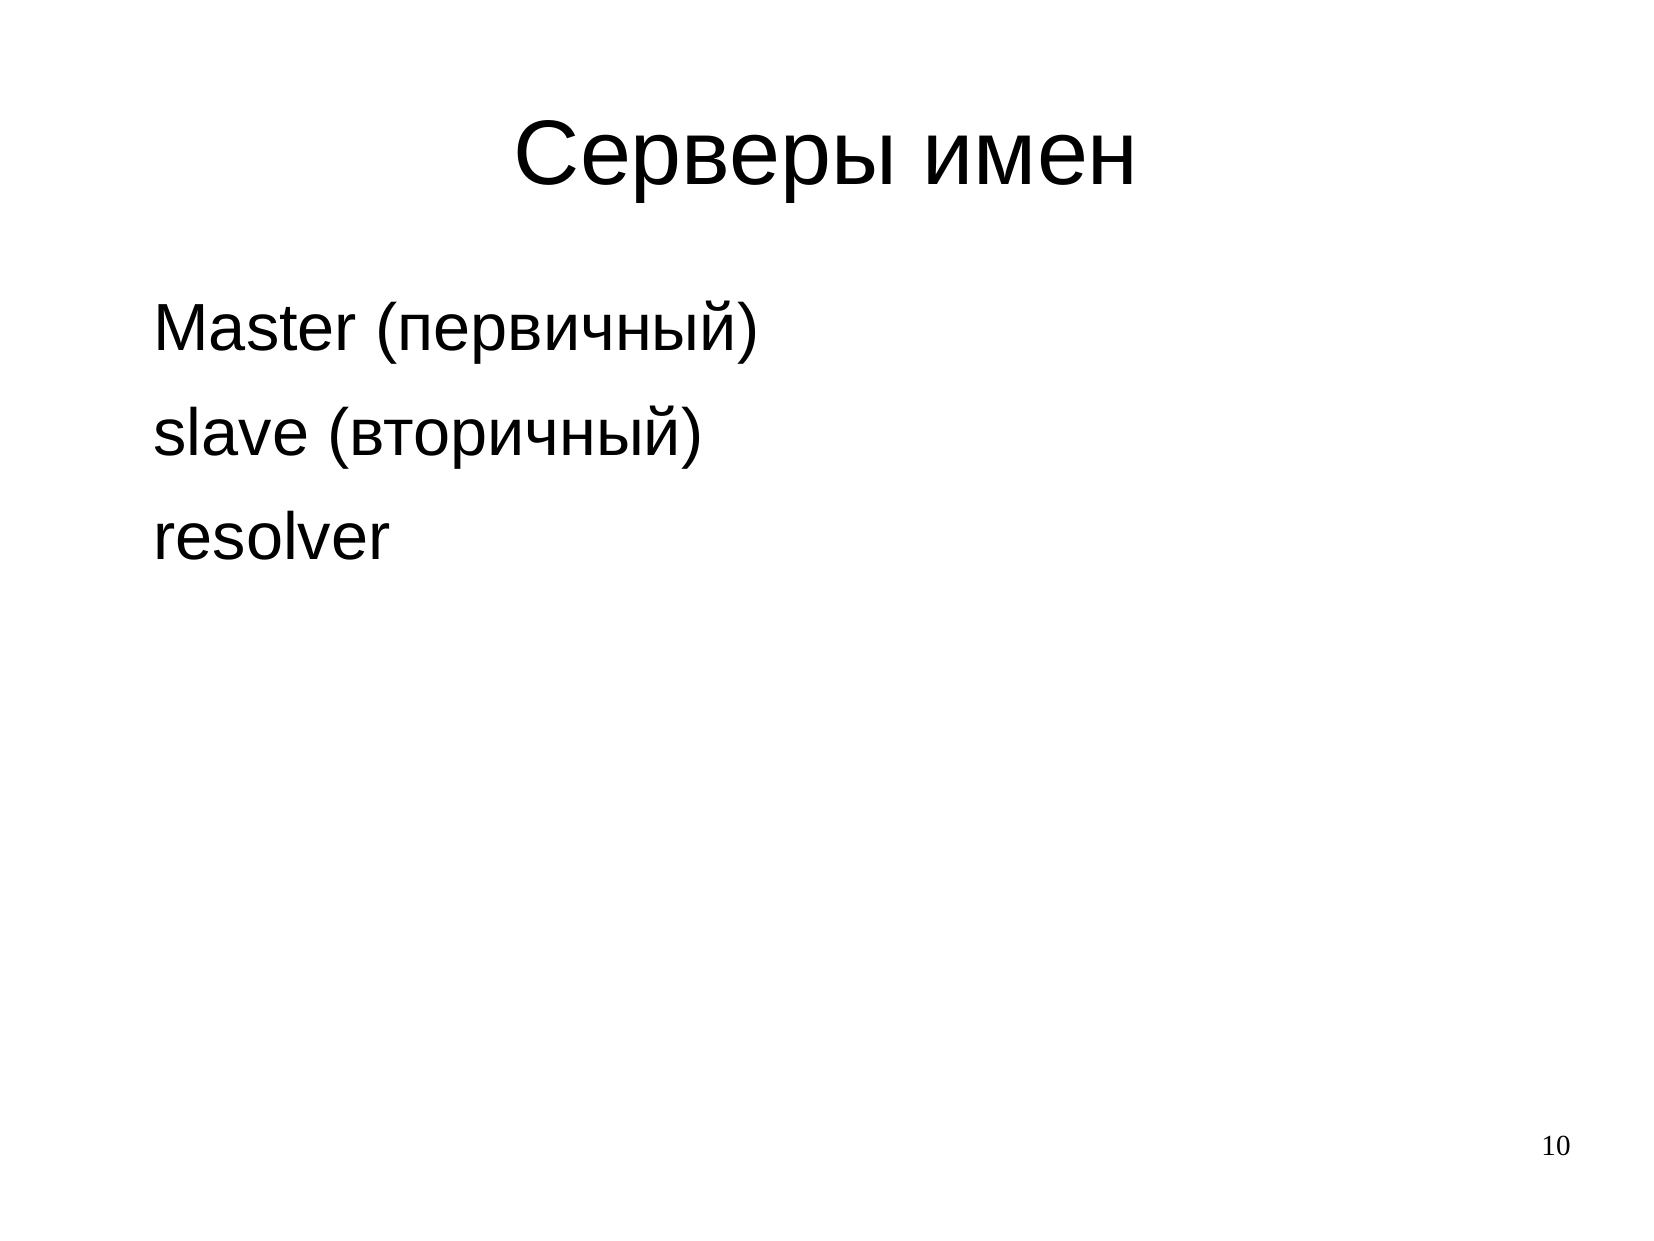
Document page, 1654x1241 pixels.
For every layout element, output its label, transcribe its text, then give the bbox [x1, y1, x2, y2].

title Серверы имен [82, 49, 1571, 257]
list Master (первичный) slave (вторичный) resolver [82, 290, 1571, 1109]
